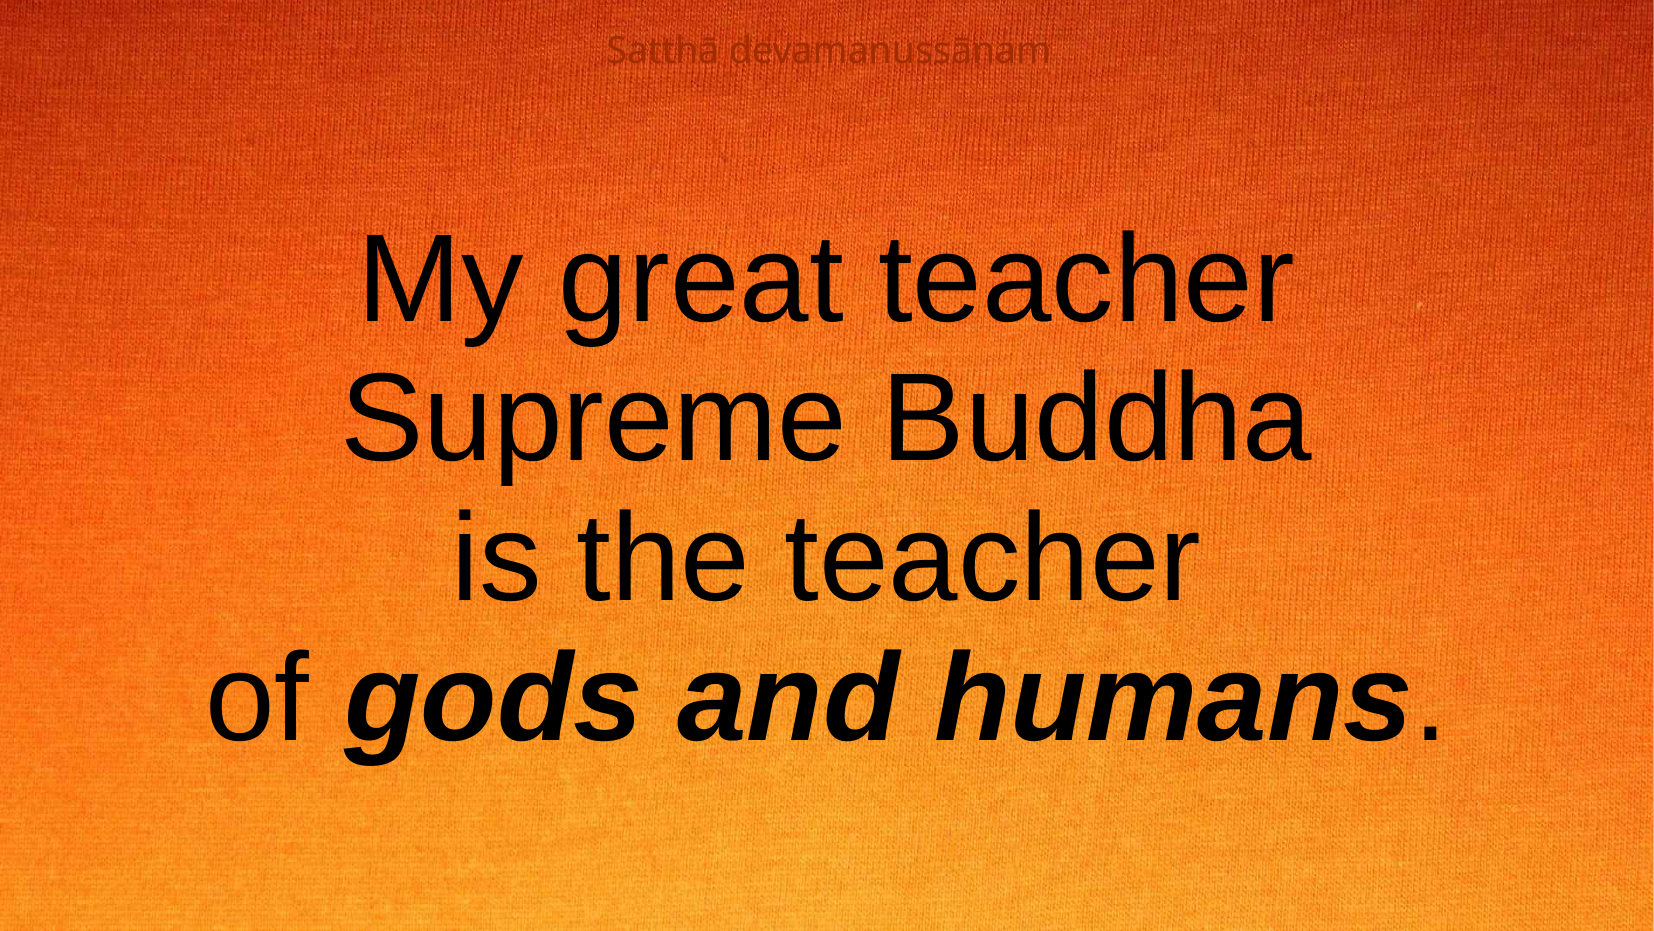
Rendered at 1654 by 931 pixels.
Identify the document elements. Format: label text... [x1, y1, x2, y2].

picture [0, 0, 1654, 931]
subtitle My great teacher Supreme Buddha is the teacher of gods and humans. [82, 137, 1571, 837]
text_box Satthā devamanussānam [1, 16, 1654, 77]
